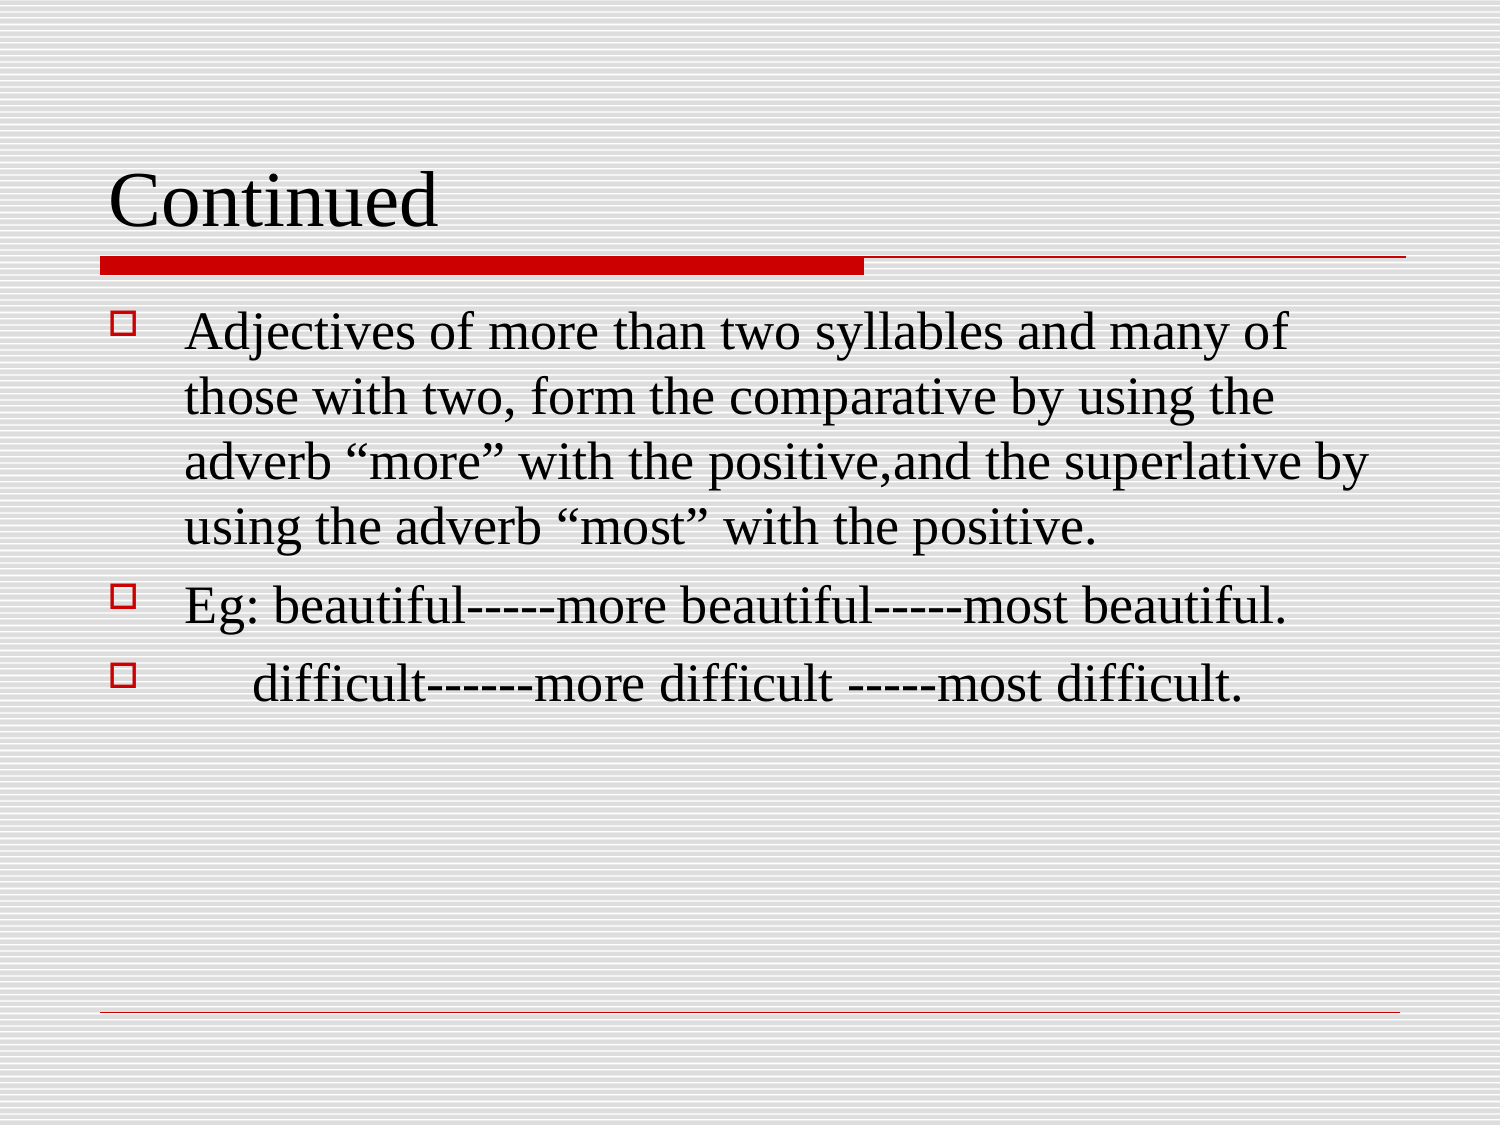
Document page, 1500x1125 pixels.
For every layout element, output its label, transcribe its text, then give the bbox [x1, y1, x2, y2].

picture [0, 0, 1500, 1125]
title Continued [94, 49, 1407, 250]
list Adjectives of more than two syllables and many of those with two, form the comparative by using the adverb “more” with the positive,and the superlative by using the adverb “most” with the positive. Eg: beautiful-----more beautiful-----most beautiful. difficult------more difficult -----most difficult. [92, 287, 1406, 988]
